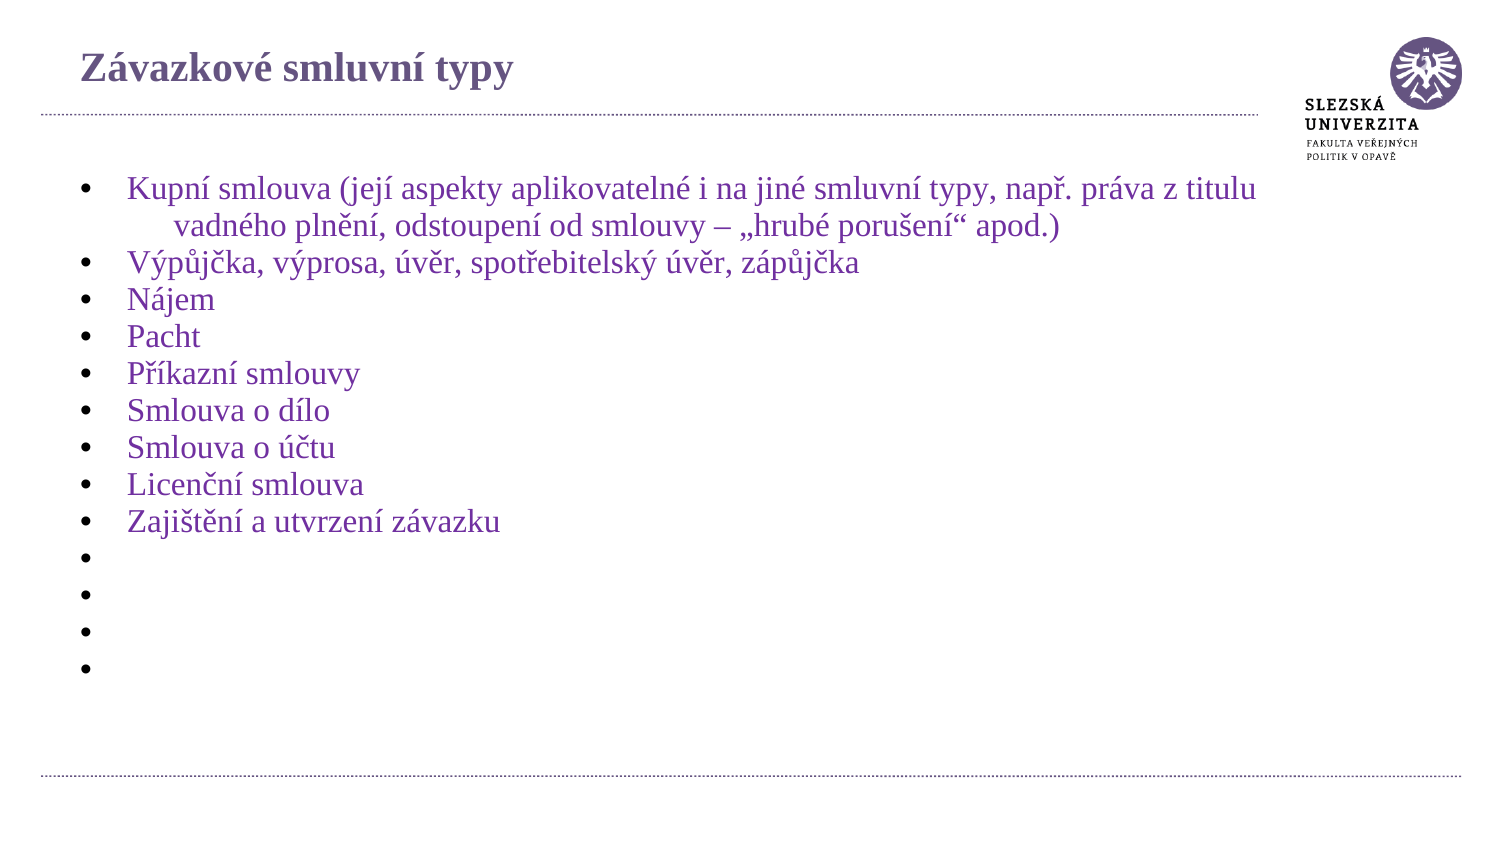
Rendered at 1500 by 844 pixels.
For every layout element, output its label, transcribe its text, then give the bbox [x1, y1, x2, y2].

title Závazkové smluvní typy [64, 32, 1281, 116]
text_box Kupní smlouva (její aspekty aplikovatelné i na jiné smluvní typy, např. práva z titulu vadného plnění, odstoupení od smlouvy – „hrubé porušení“ apod.) Výpůjčka, výprosa, úvěr, spotřebitelský úvěr, zápůjčka Nájem Pacht Příkazní smlouvy Smlouva o dílo Smlouva o účtu Licenční smlouva Zajištění a utvrzení závazku [64, 161, 1309, 751]
